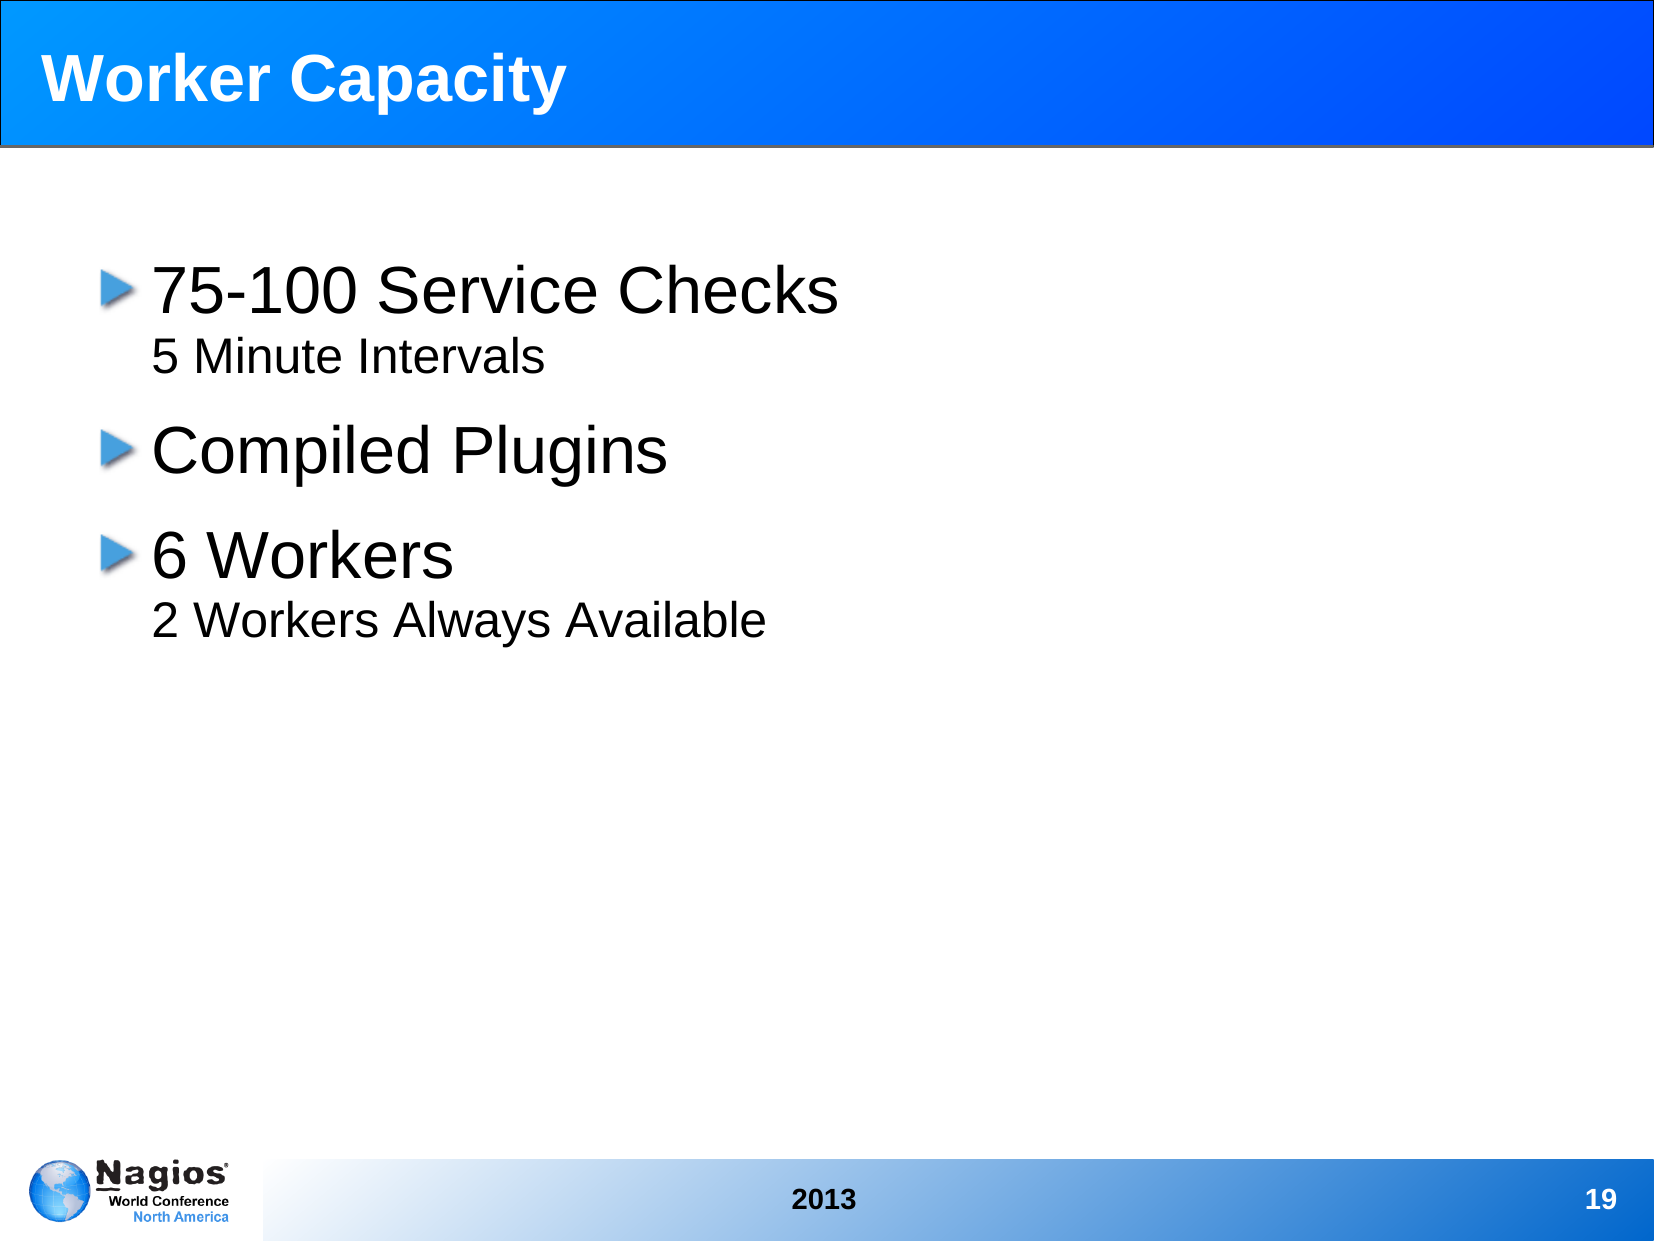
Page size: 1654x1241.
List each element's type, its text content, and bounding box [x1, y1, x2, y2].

title Worker Capacity [41, 29, 1248, 127]
picture [29, 1159, 229, 1235]
list 75-100 Service Checks 5 Minute Intervals Compiled Plugins 6 Workers 2 Workers Always Available [80, 253, 1608, 1072]
